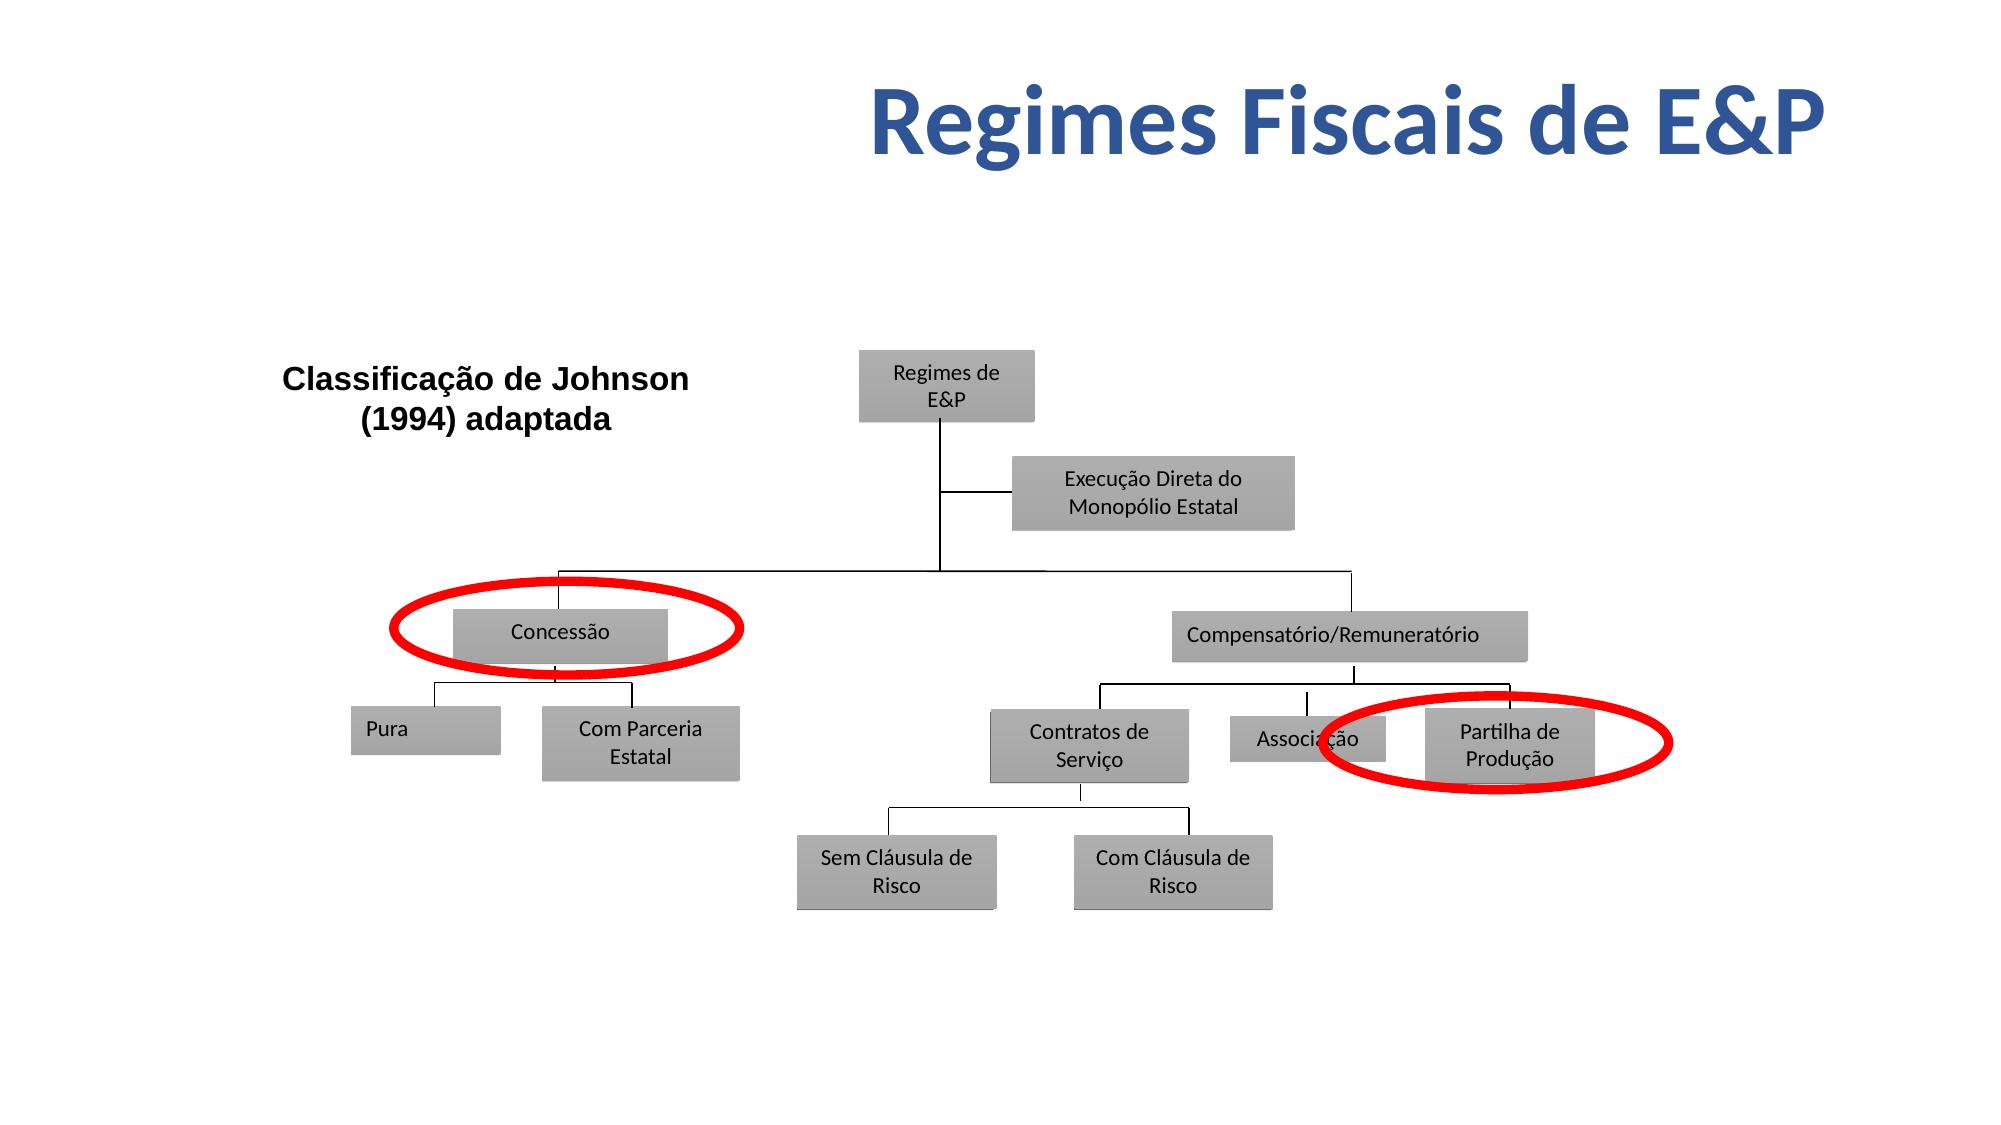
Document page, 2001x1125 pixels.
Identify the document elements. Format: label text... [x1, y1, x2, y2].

text_box Concessão [453, 609, 668, 663]
text_box Classificação de Johnson (1994) adaptada [251, 350, 721, 445]
text_box Com Parceria Estatal [542, 706, 740, 781]
text_box Regimes Fiscais de E&P [782, 47, 1916, 184]
text_box Sem Cláusula de Risco [797, 835, 997, 909]
text_box Pura [351, 706, 501, 754]
text_box Com Cláusula de Risco [1074, 835, 1273, 909]
text_box Compensatório/Remuneratório [1172, 611, 1529, 661]
text_box Associação [1230, 716, 1340, 762]
text_box Execução Direta do Monopólio Estatal [1012, 456, 1295, 530]
text_box Partilha de Produção [1425, 708, 1596, 783]
text_box Associação [1328, 716, 1386, 762]
text_box Contratos de Serviço [990, 709, 1190, 782]
text_box Regimes de E&P [859, 350, 1035, 422]
